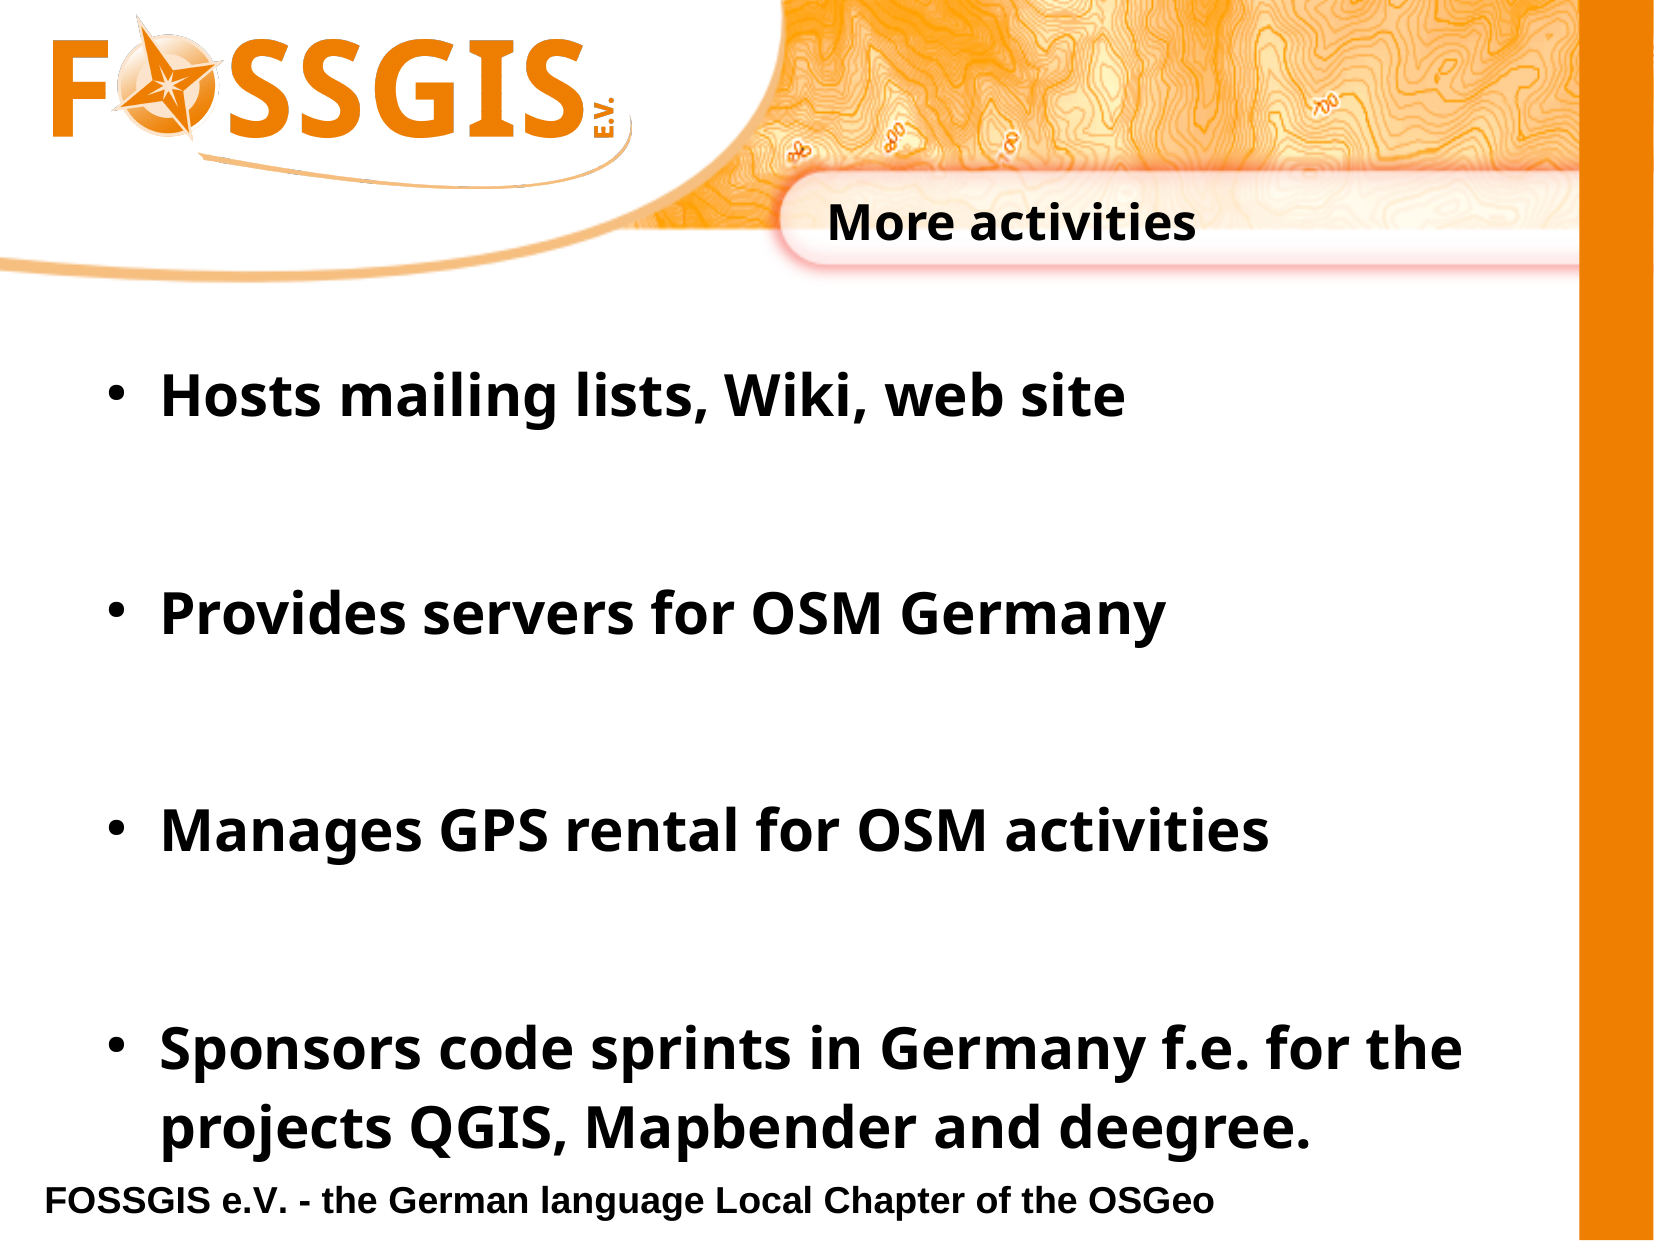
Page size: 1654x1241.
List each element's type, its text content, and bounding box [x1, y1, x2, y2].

title More activities [826, 155, 1654, 288]
list Hosts mailing lists, Wiki, web site Provides servers for OSM Germany Manages GPS rental for OSM activities Sponsors code sprints in Germany f.e. for the projects QGIS, Mapbender and deegree. [88, 354, 1577, 1239]
picture [0, 0, 1579, 297]
